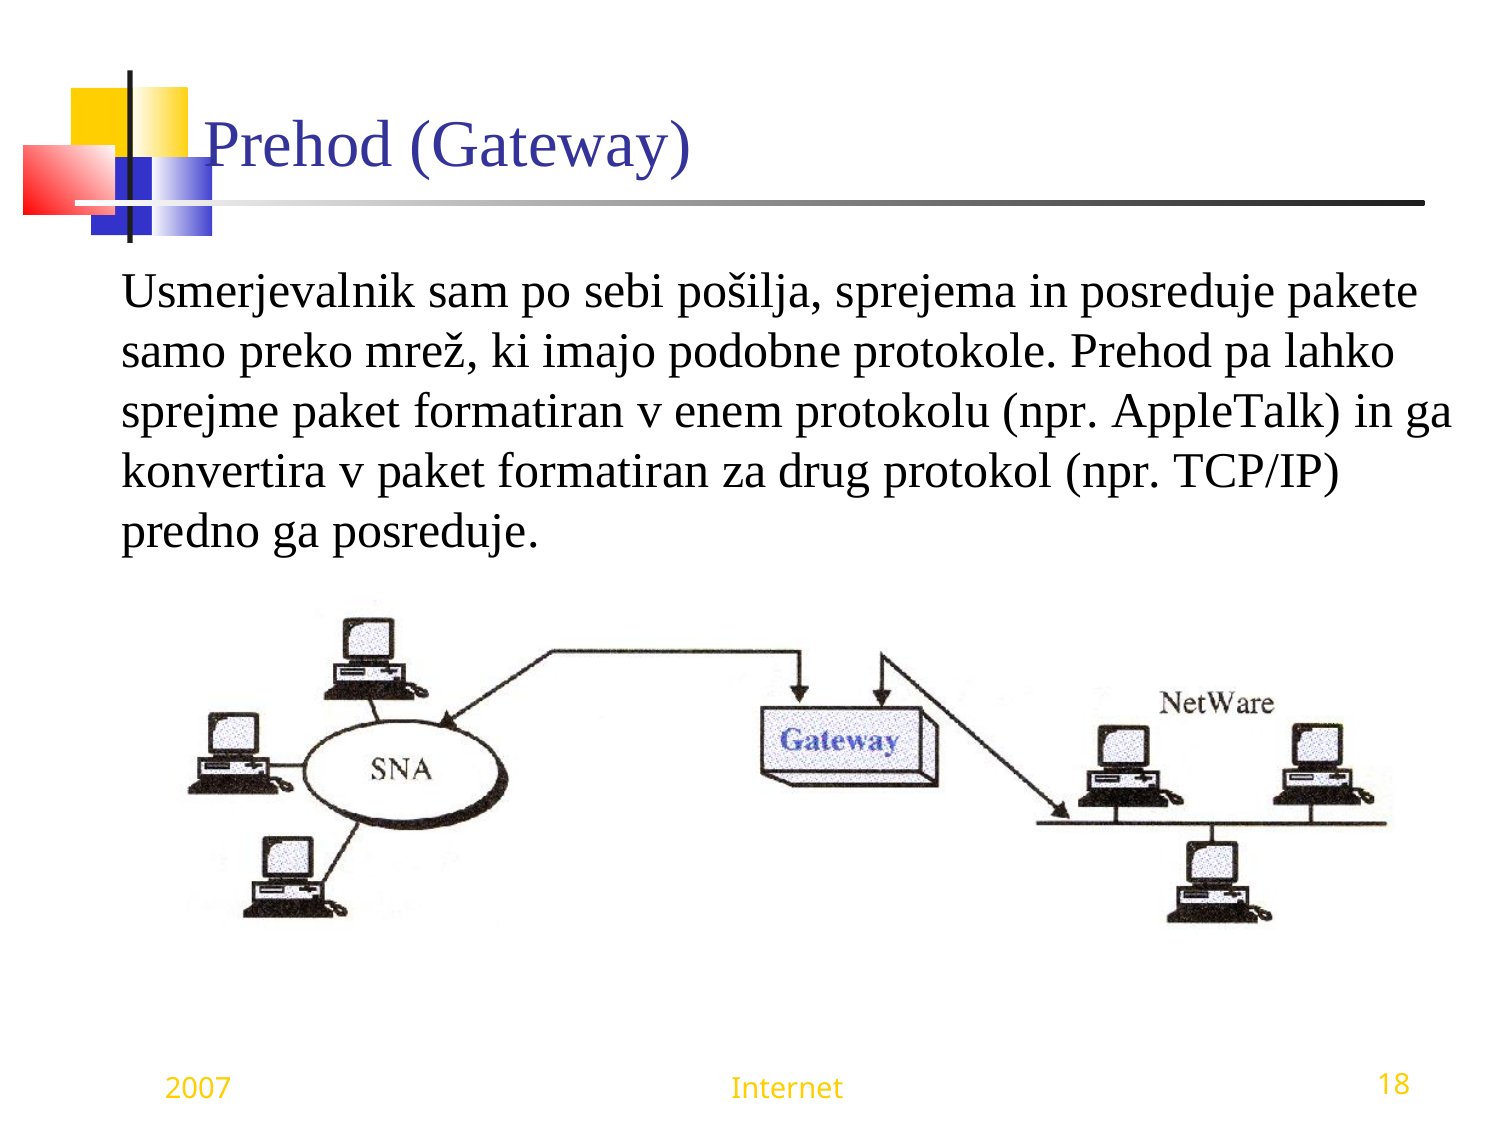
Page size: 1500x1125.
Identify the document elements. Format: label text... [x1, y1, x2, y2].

list Usmerjevalnik sam po sebi pošilja, sprejema in posreduje pakete samo preko mrež, ki imajo podobne protokole. Prehod pa lahko sprejme paket formatiran v enem protokolu (npr. AppleTalk) in ga konvertira v paket formatiran za drug protokol (npr. TCP/IP) predno ga posreduje. [50, 249, 1469, 576]
picture [150, 599, 1401, 936]
text_box 2007 [150, 1037, 463, 1113]
text_box <number> [1112, 1037, 1426, 1113]
text_box Internet [549, 1037, 1026, 1113]
title Prehod (Gateway) [188, 92, 1468, 188]
